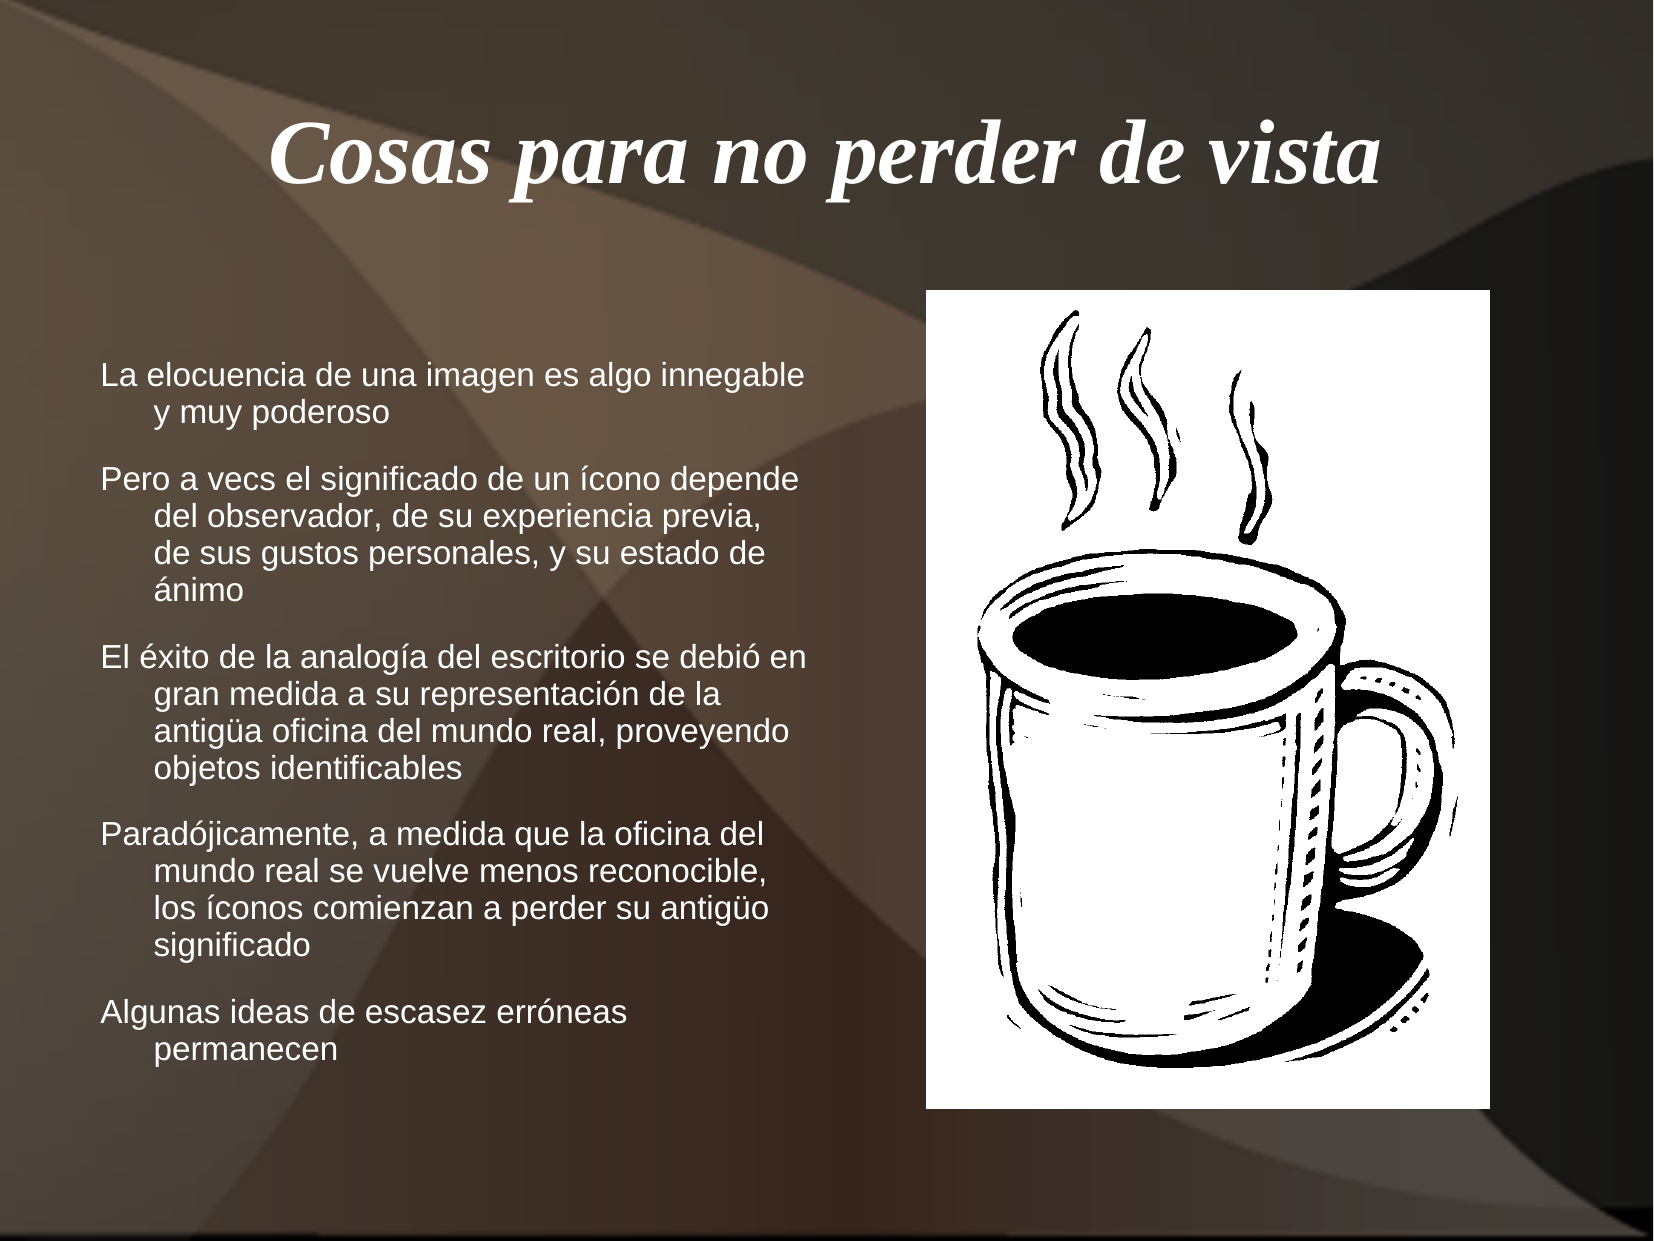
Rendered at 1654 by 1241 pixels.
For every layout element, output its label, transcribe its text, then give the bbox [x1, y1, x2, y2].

list La elocuencia de una imagen es algo innegable y muy poderoso Pero a vecs el significado de un ícono depende del observador, de su experiencia previa, de sus gustos personales, y su estado de ánimo El éxito de la analogía del escritorio se debió en gran medida a su representación de la antigüa oficina del mundo real, proveyendo objetos identificables Paradójicamente, a medida que la oficina del mundo real se vuelve menos reconocible, los íconos comienzan a perder su antigüo significado Algunas ideas de escasez erróneas permanecen [82, 290, 809, 1109]
picture [0, 0, 1654, 1241]
title Cosas para no perder de vista [82, 49, 1571, 257]
